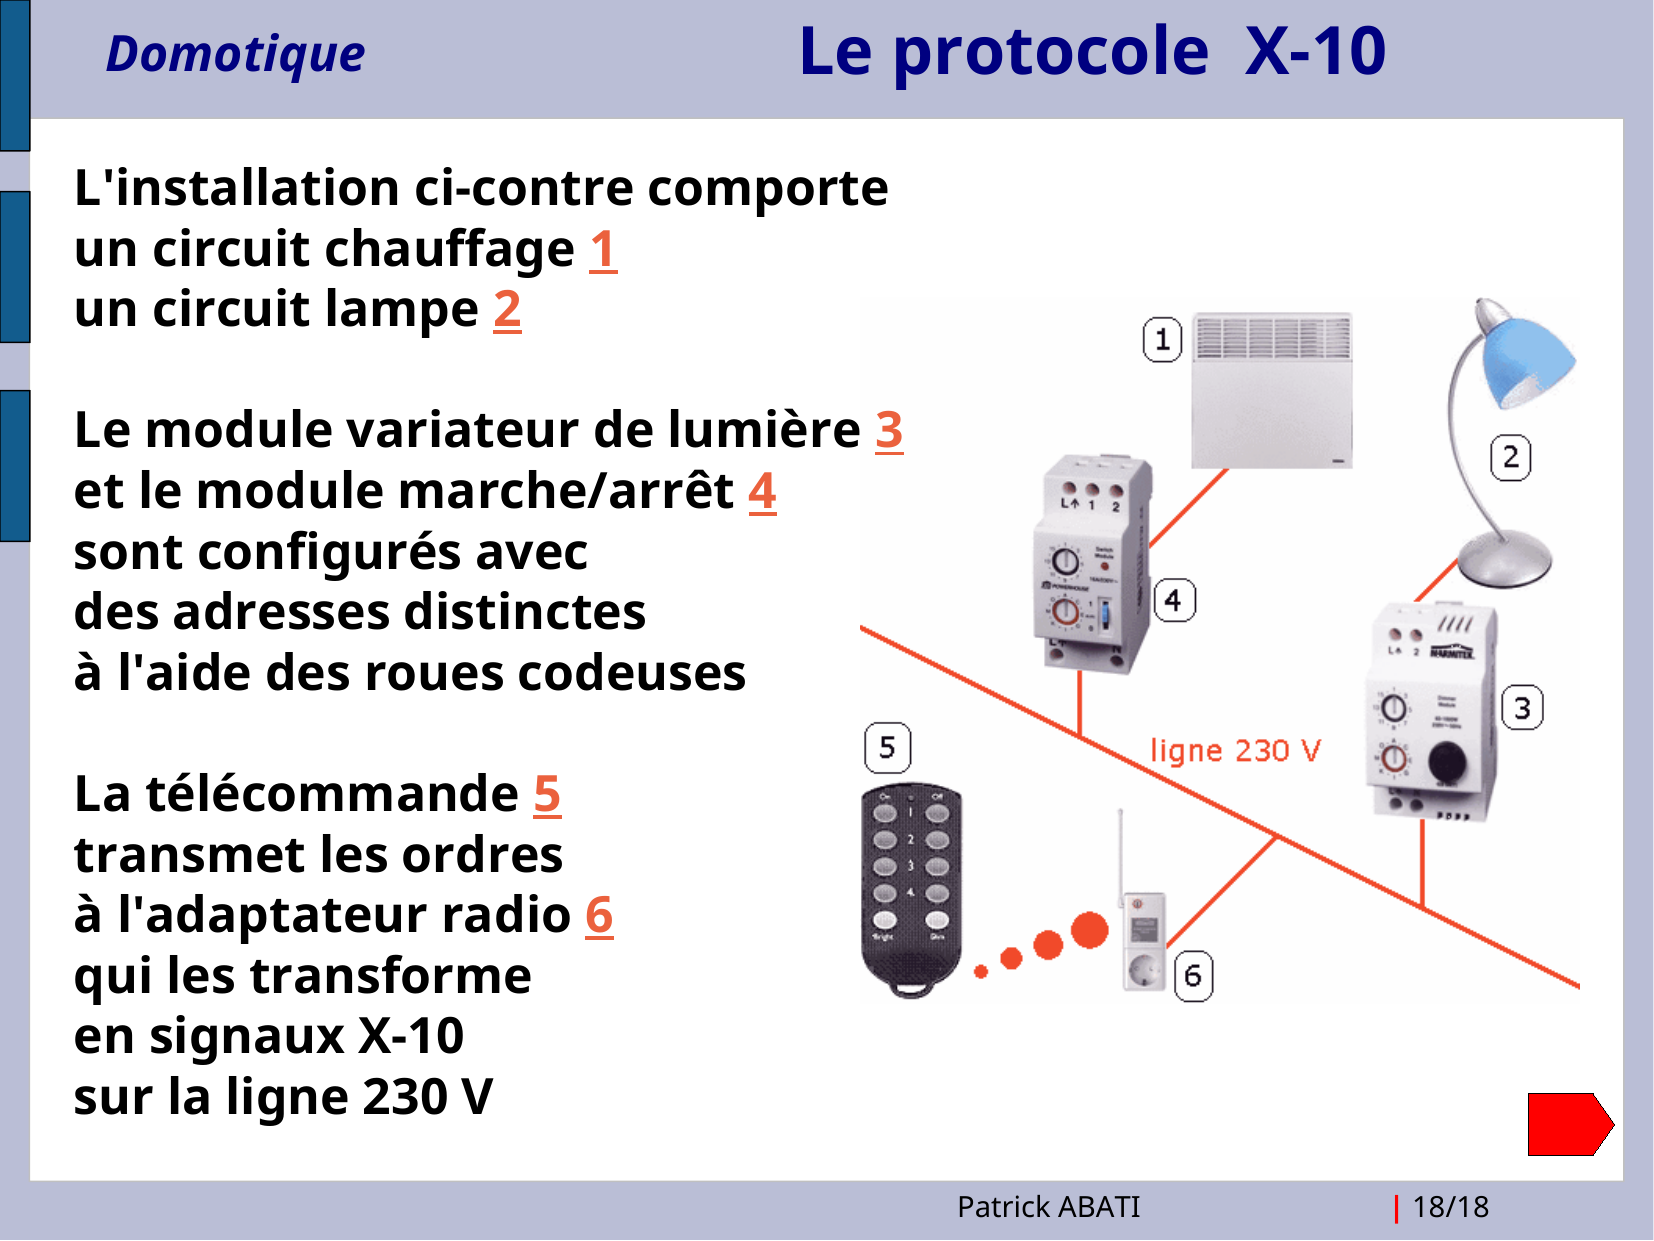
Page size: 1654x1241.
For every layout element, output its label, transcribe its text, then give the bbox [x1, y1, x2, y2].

text_box [1528, 1093, 1615, 1156]
text_box L'installation ci-contre comporte un circuit chauffage 1 un circuit lampe 2 Le module variateur de lumière 3 et le module marche/arrêt 4 sont configurés avec des adresses distinctes à l'aide des roues codeuses La télécommande 5 transmet les ordres à l'adaptateur radio 6 qui les transforme en signaux X-10 sur la ligne 230 V [59, 147, 1595, 1130]
